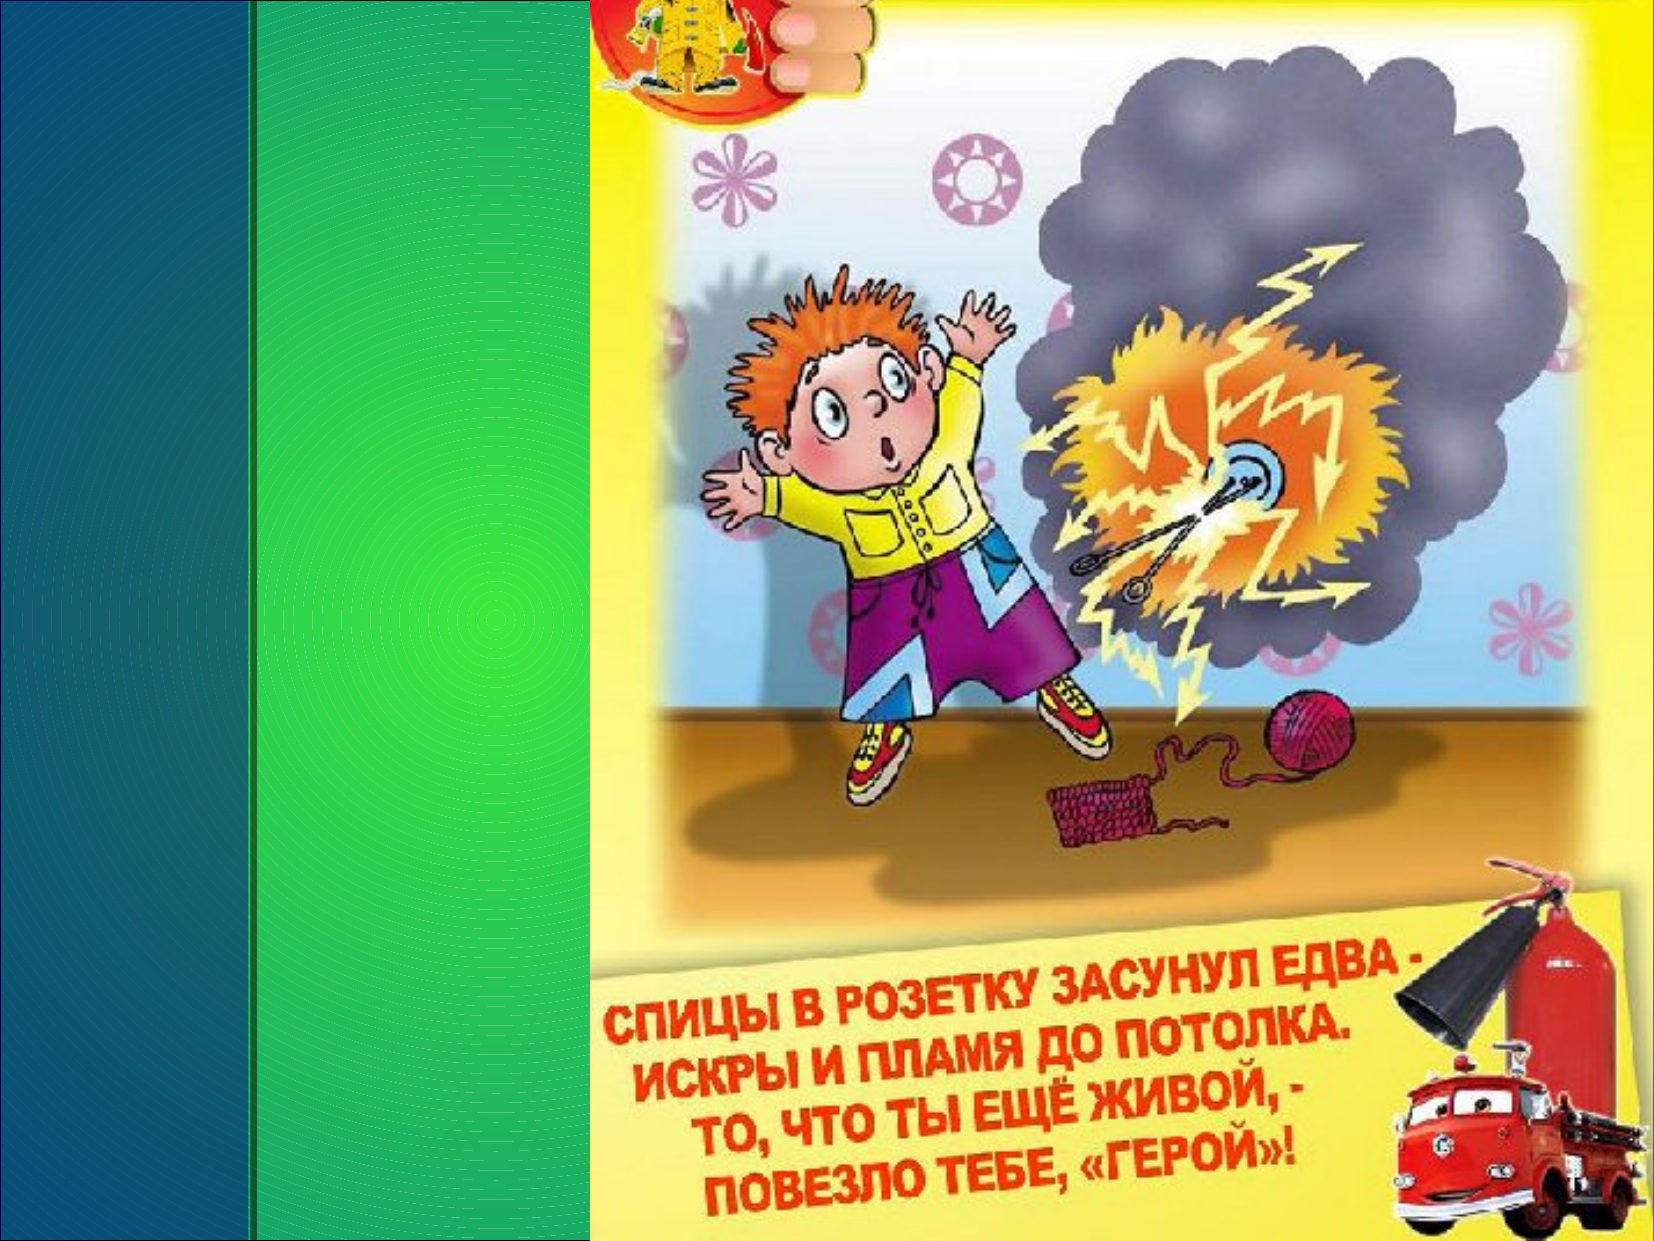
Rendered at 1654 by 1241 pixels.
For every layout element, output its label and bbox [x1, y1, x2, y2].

picture [590, 0, 1654, 1241]
